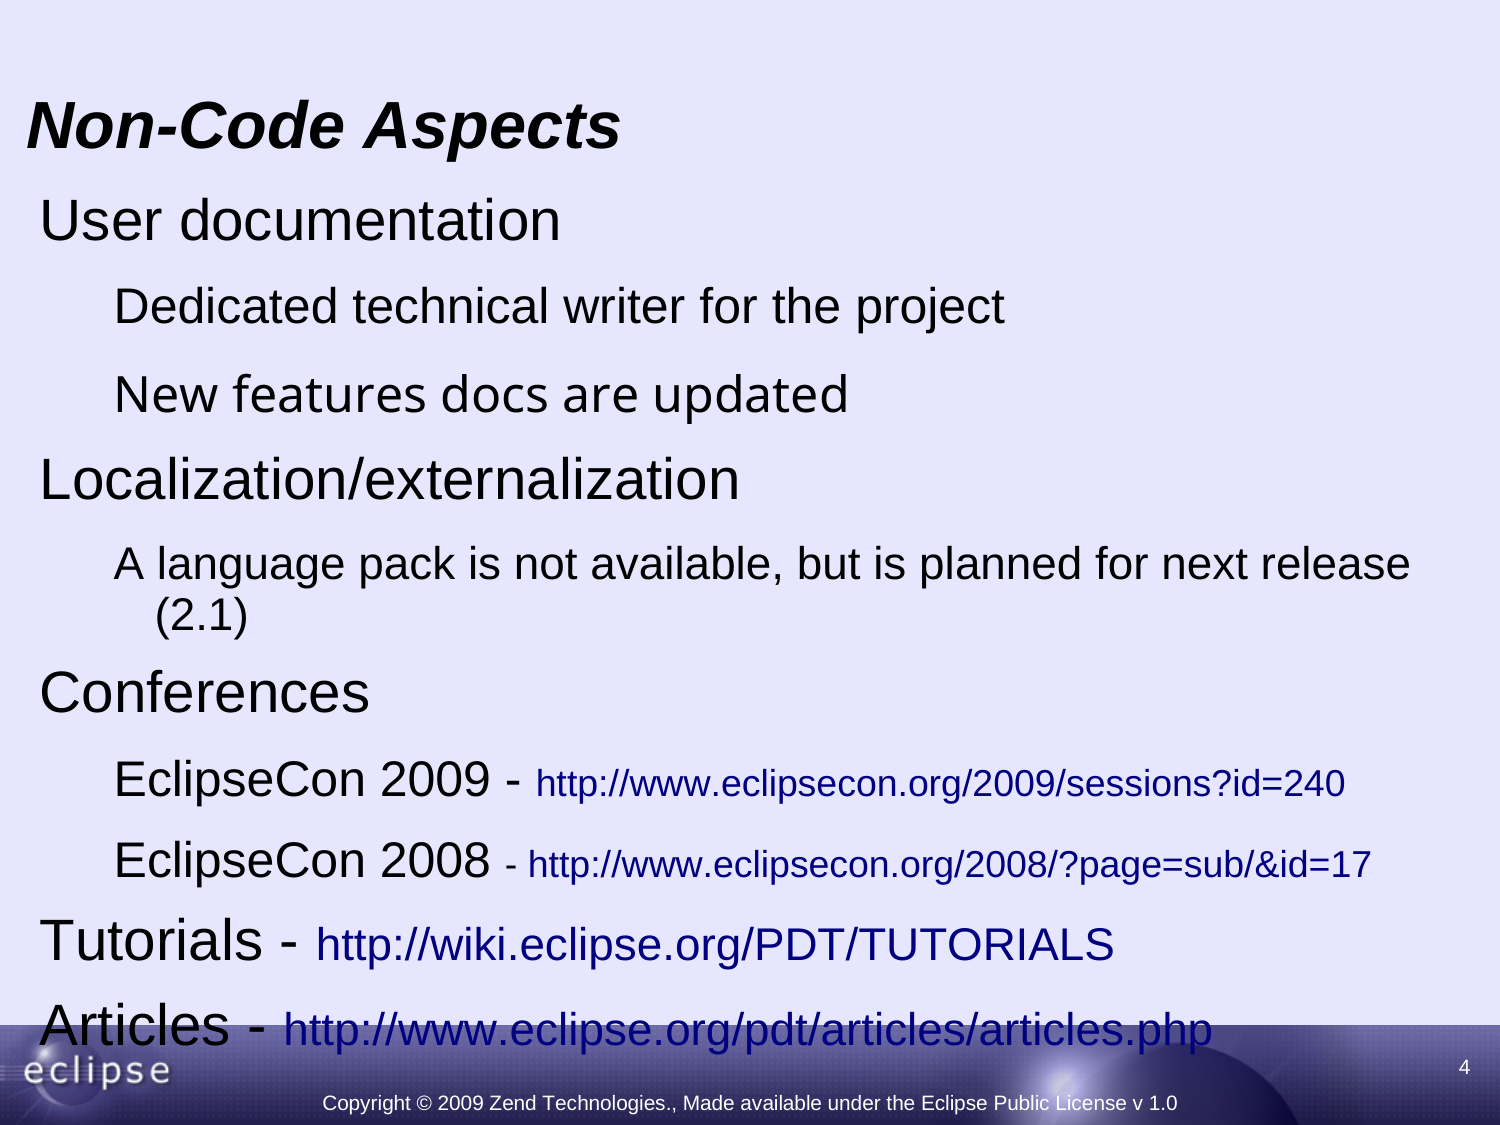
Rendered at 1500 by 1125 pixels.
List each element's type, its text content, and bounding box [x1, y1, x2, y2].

picture [0, 1025, 1500, 1125]
list User documentation Dedicated technical writer for the project New features docs are updated Localization/externalization A language pack is not available, but is planned for next release (2.1) Conferences EclipseCon 2009 - http://www.eclipsecon.org/2009/sessions?id=240 EclipseCon 2008 - http://www.eclipsecon.org/2008/?page=sub/&id=17 Tutorials - http://wiki.eclipse.org/PDT/TUTORIALS Articles - http://www.eclipse.org/pdt/articles/articles.php [37, 187, 1463, 1049]
title Non-Code Aspects [26, 84, 1474, 172]
